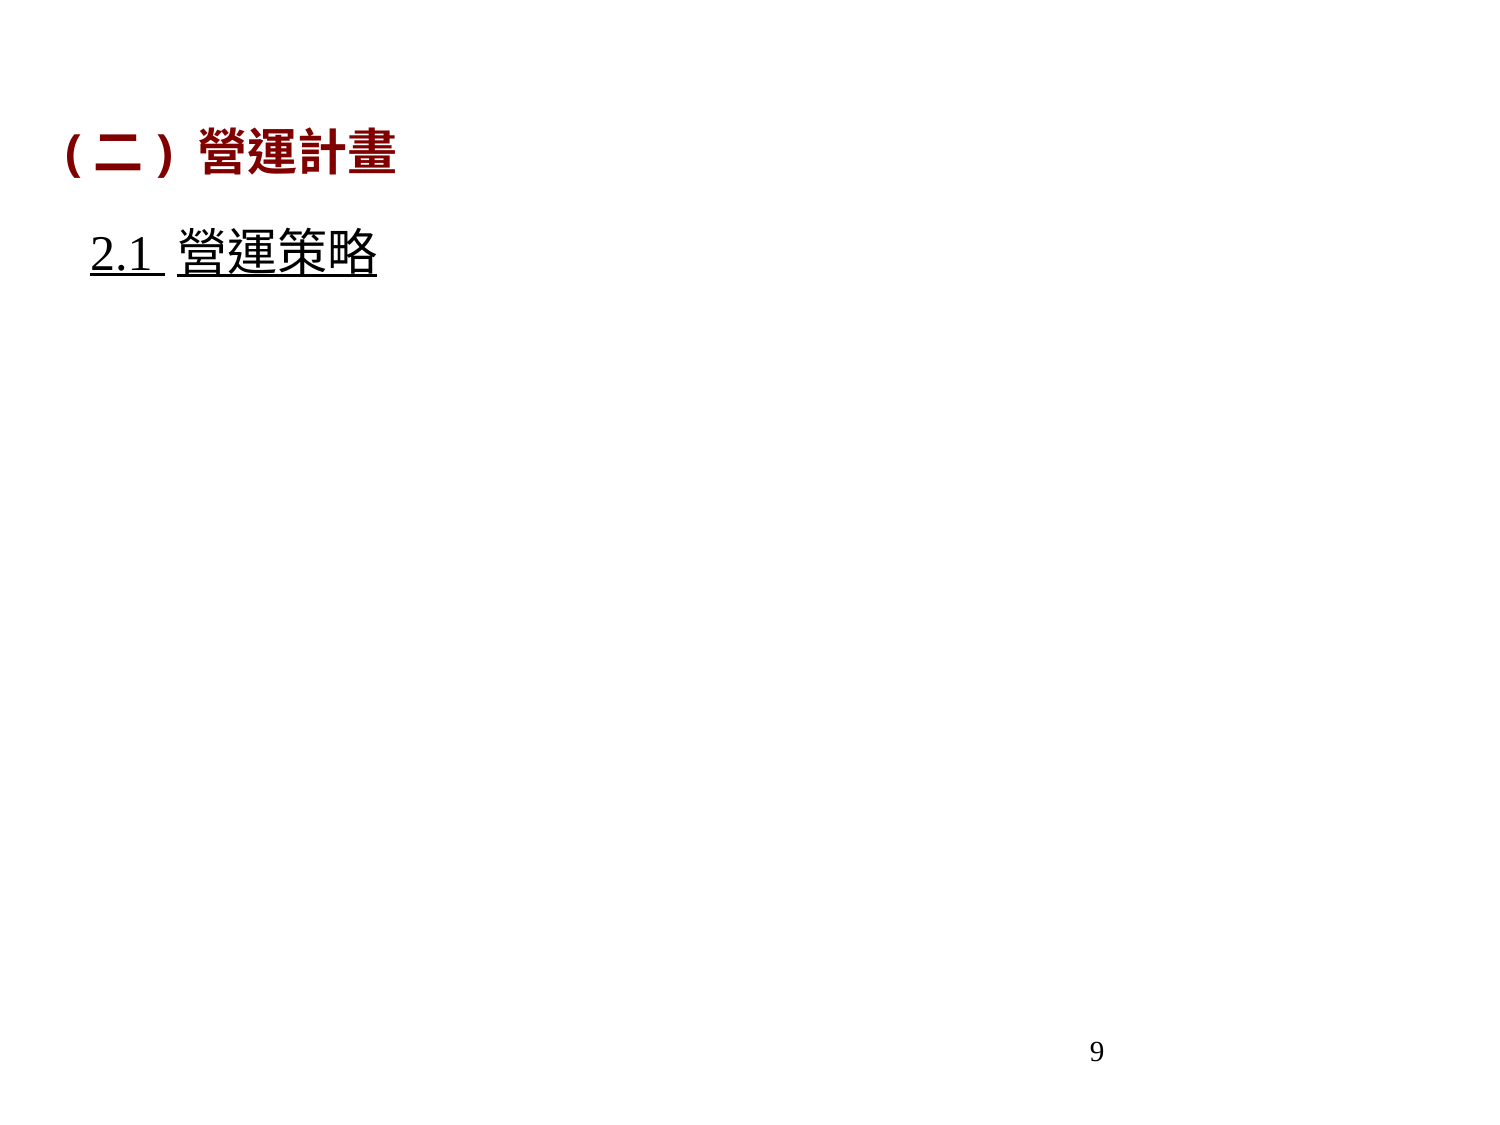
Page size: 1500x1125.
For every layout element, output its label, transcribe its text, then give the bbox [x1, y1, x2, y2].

text_box 2.1 營運策略 [75, 212, 438, 288]
text_box (二) 營運計畫 [50, 112, 413, 188]
text_box 9 [1074, 1025, 1388, 1101]
